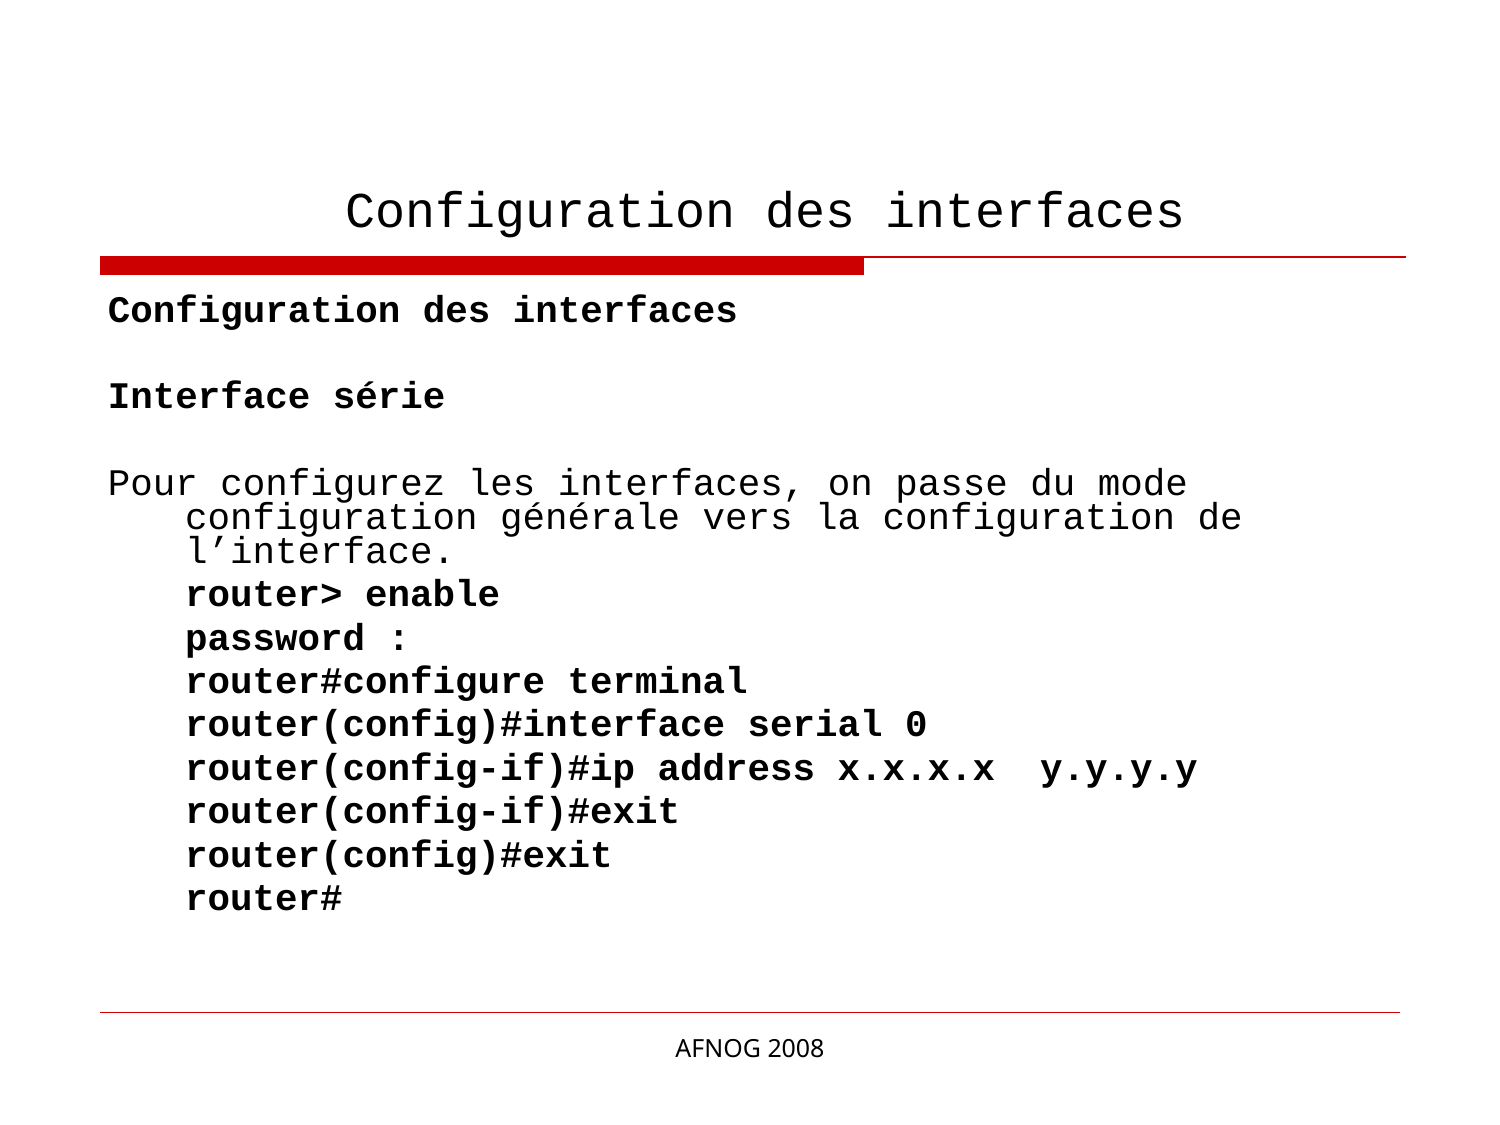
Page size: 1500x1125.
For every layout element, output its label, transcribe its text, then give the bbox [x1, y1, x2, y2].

list Configuration des interfaces Interface série Pour configurez les interfaces, on passe du mode configuration générale vers la configuration de l’interface. router> enable password : router#configure terminal router(config)#interface serial 0 router(config-if)#ip address x.x.x.x y.y.y.y router(config-if)#exit router(config)#exit router# [92, 287, 1406, 1000]
text_box AFNOG 2008 [512, 1024, 988, 1103]
title Configuration des interfaces [94, 49, 1407, 250]
